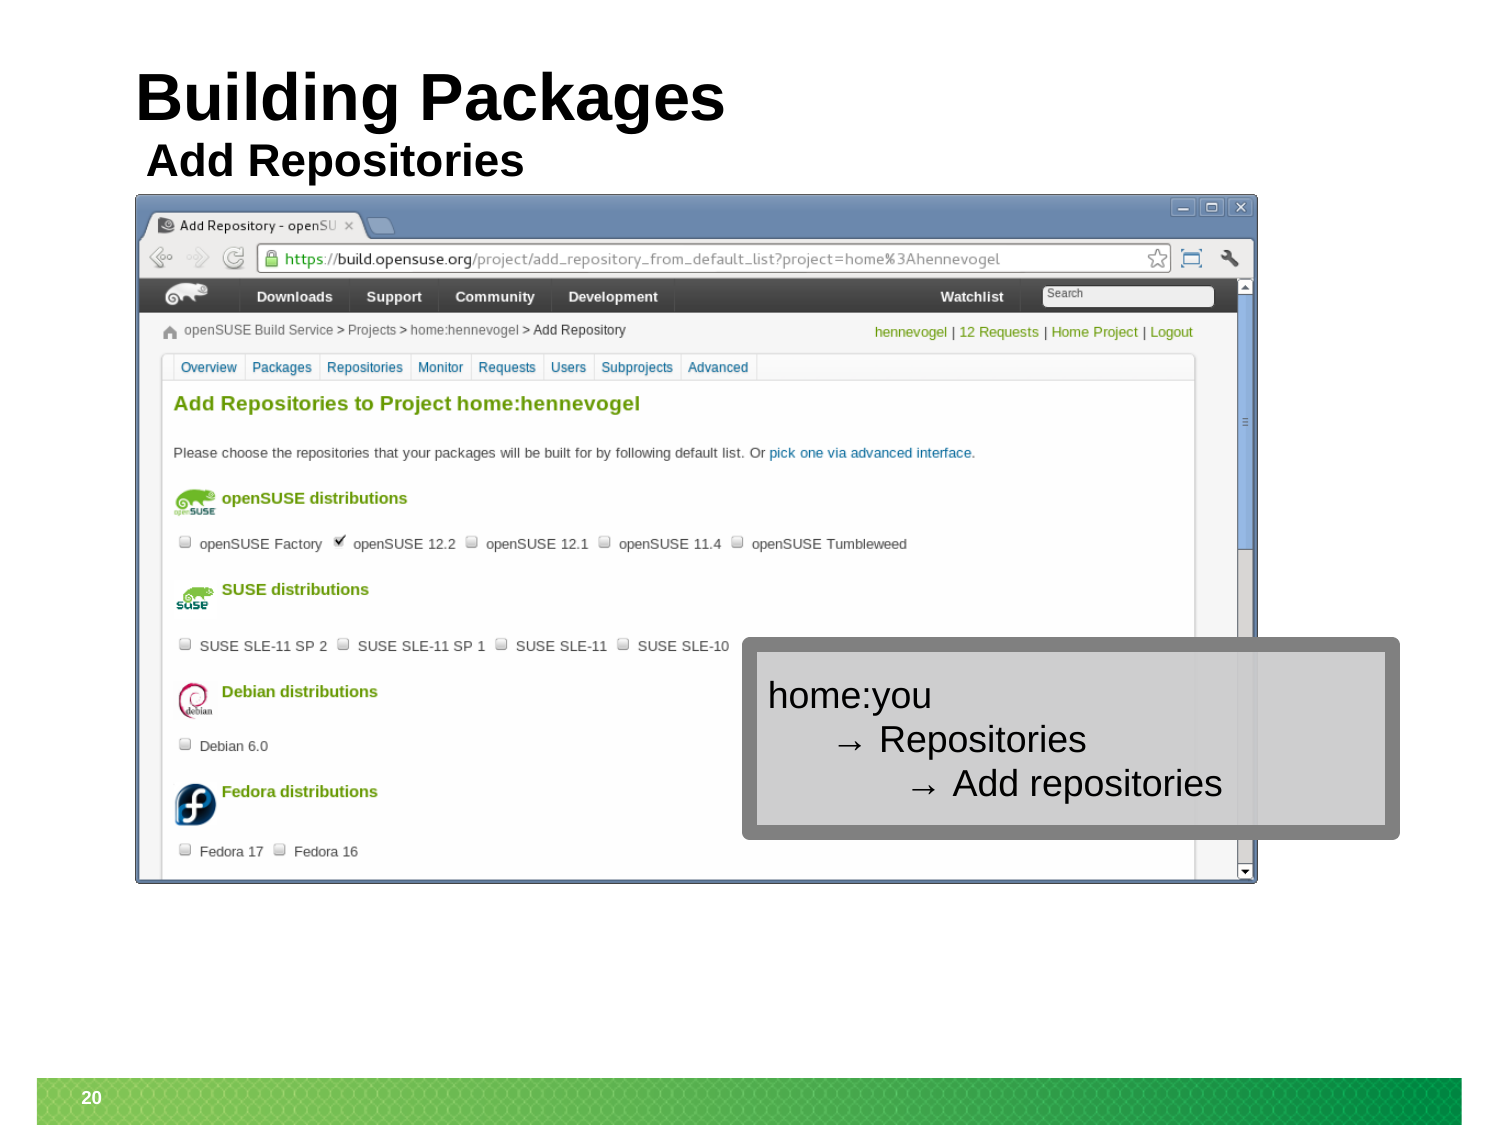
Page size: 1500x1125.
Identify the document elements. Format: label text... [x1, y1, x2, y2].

picture [135, 194, 1258, 885]
title Building Packages Add Repositories [135, 41, 1372, 204]
picture [36, 1078, 1462, 1125]
text_box home:you → Repositories → Add repositories [749, 644, 1393, 833]
